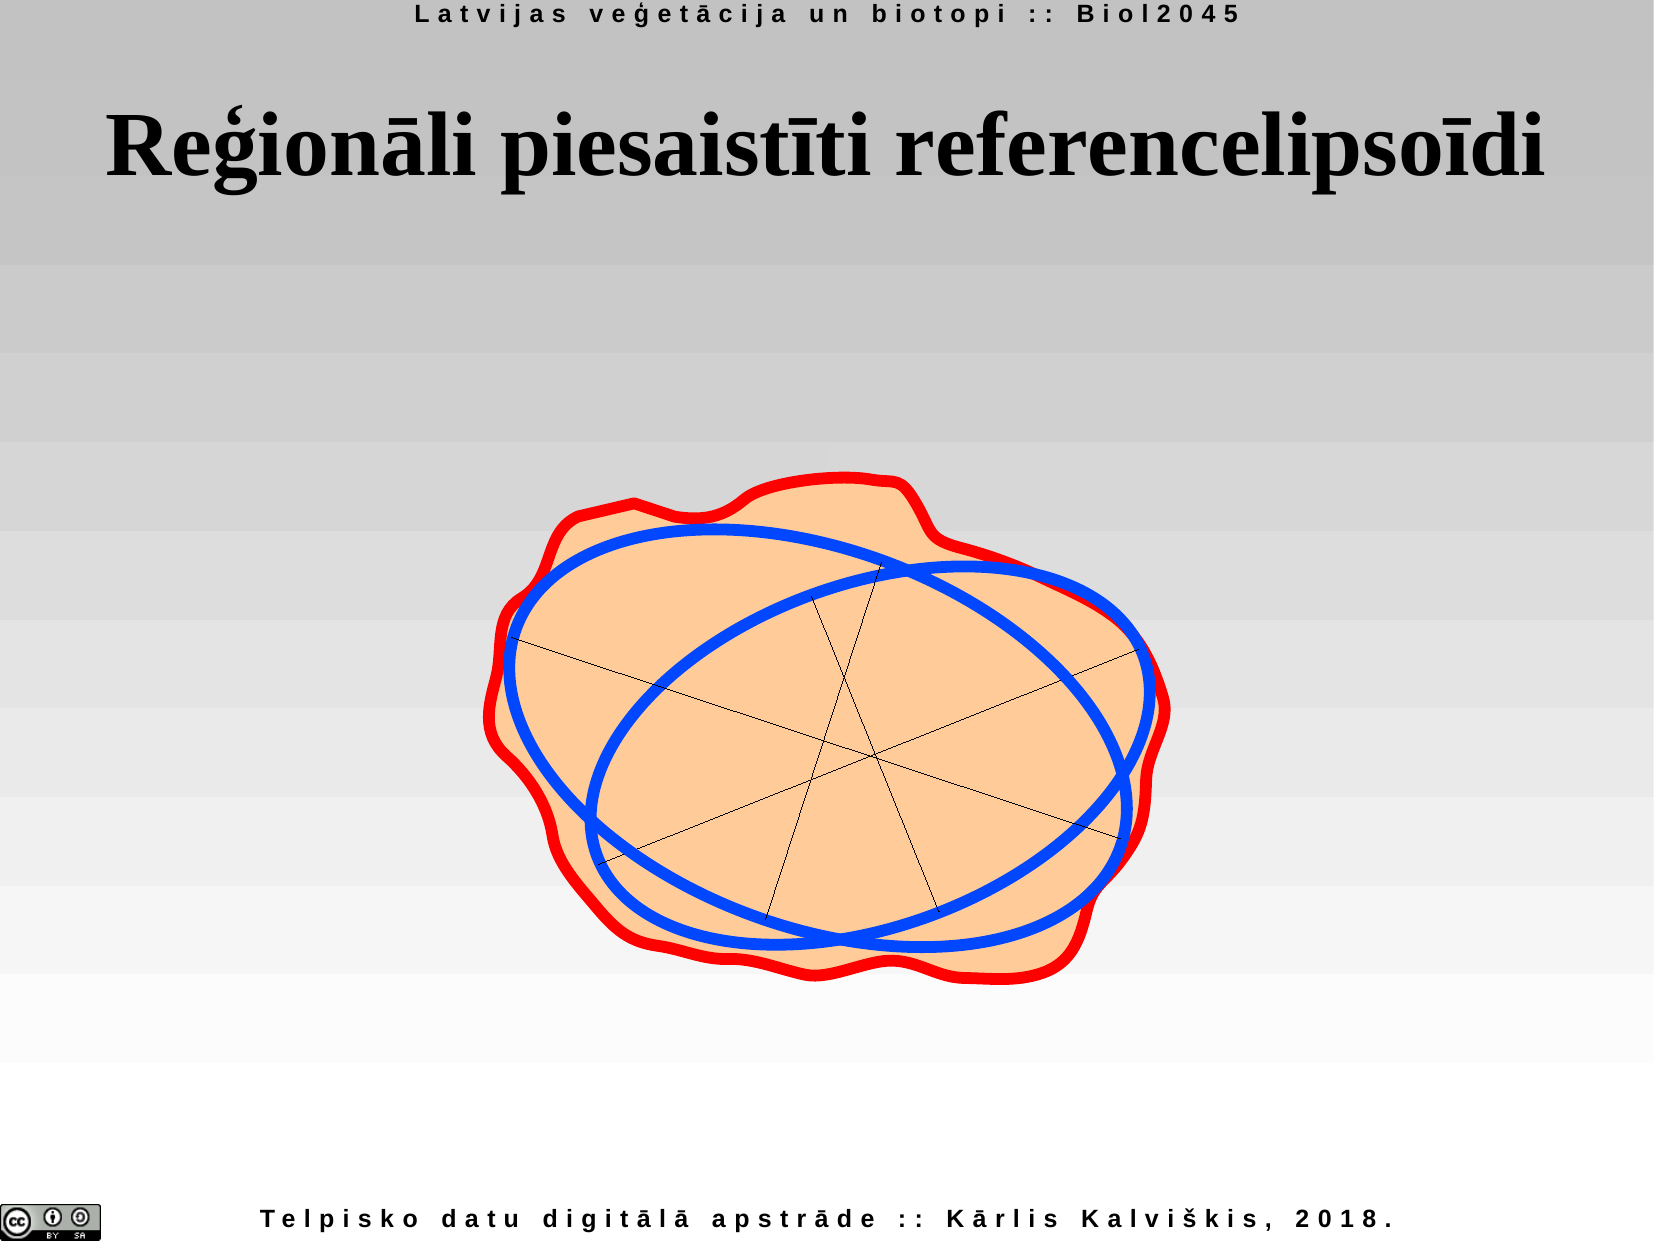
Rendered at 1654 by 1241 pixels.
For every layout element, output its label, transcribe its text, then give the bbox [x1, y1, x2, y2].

text_box [597, 577, 1115, 933]
text_box [598, 835, 800, 938]
text_box [933, 573, 1143, 759]
text_box [516, 536, 882, 804]
picture [0, 287, 1654, 1241]
text_box [880, 792, 1120, 941]
text_box [537, 477, 1008, 582]
text_box [488, 592, 1089, 980]
text_box [1123, 674, 1165, 858]
title Reģionāli piesaistīti referencelipsoīdi [0, 1, 1654, 287]
